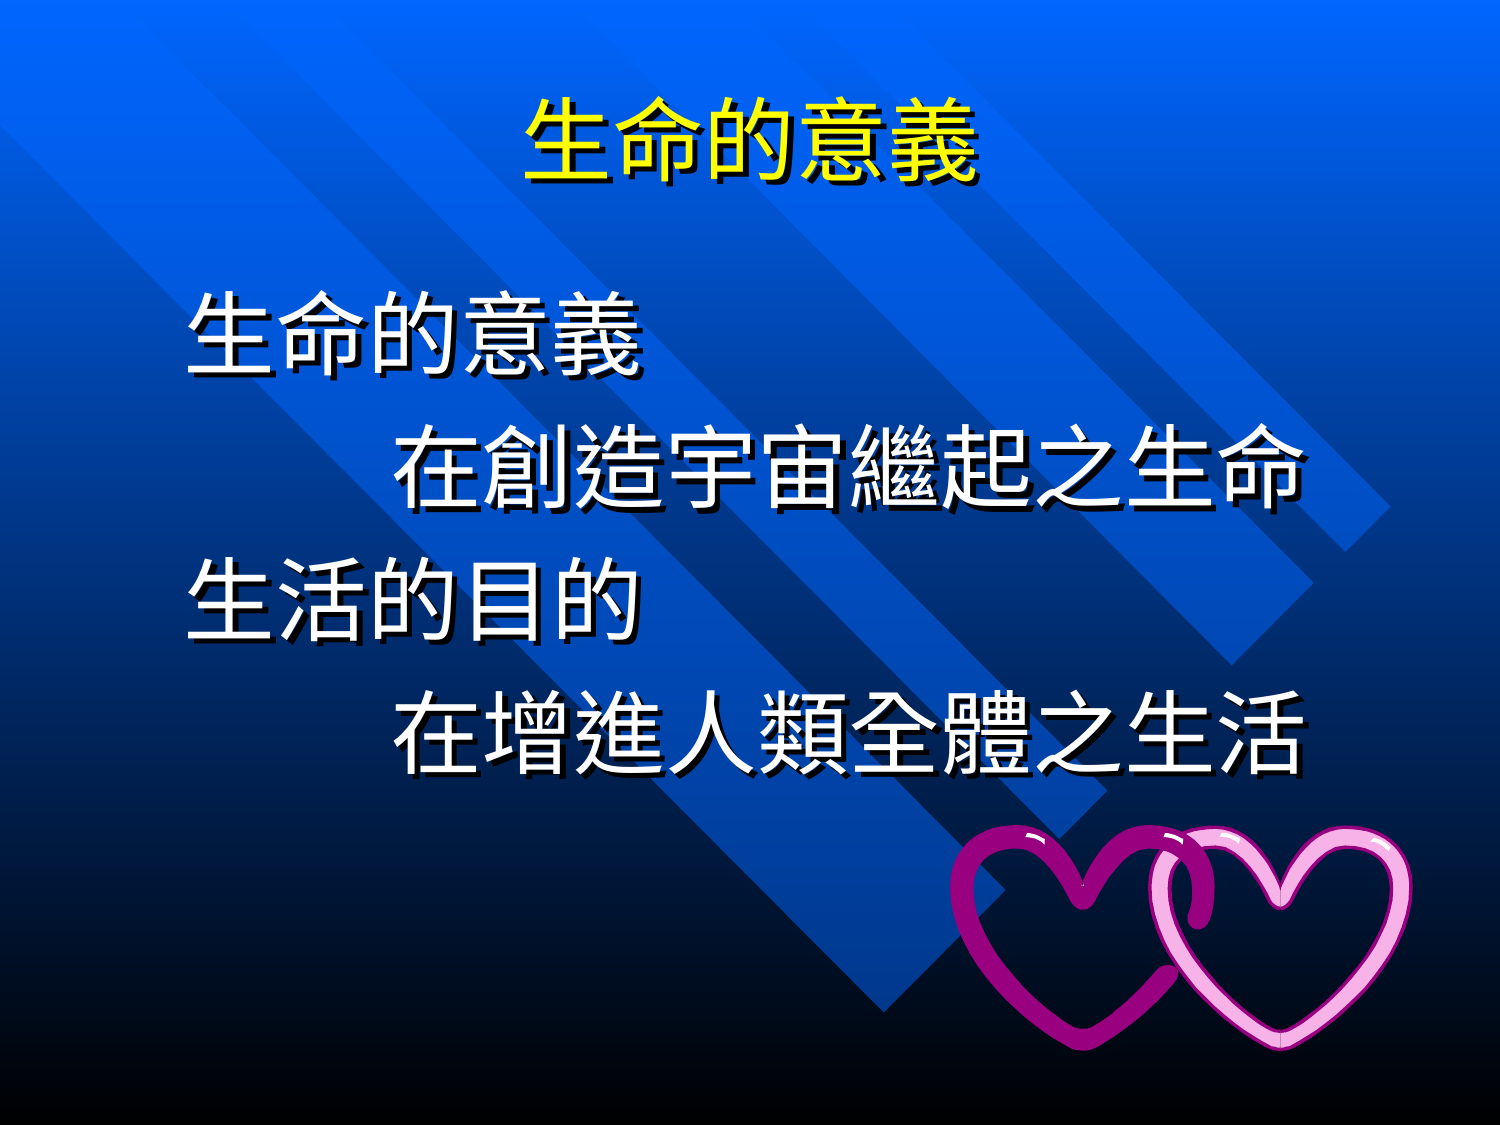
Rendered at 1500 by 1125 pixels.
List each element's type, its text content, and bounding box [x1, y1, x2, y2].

title 生命的意義 [112, 37, 1388, 238]
list 生命的意義 在創造宇宙繼起之生命 生活的目的 在增進人類全體之生活 [112, 269, 1388, 1001]
chart [950, 825, 1413, 1053]
